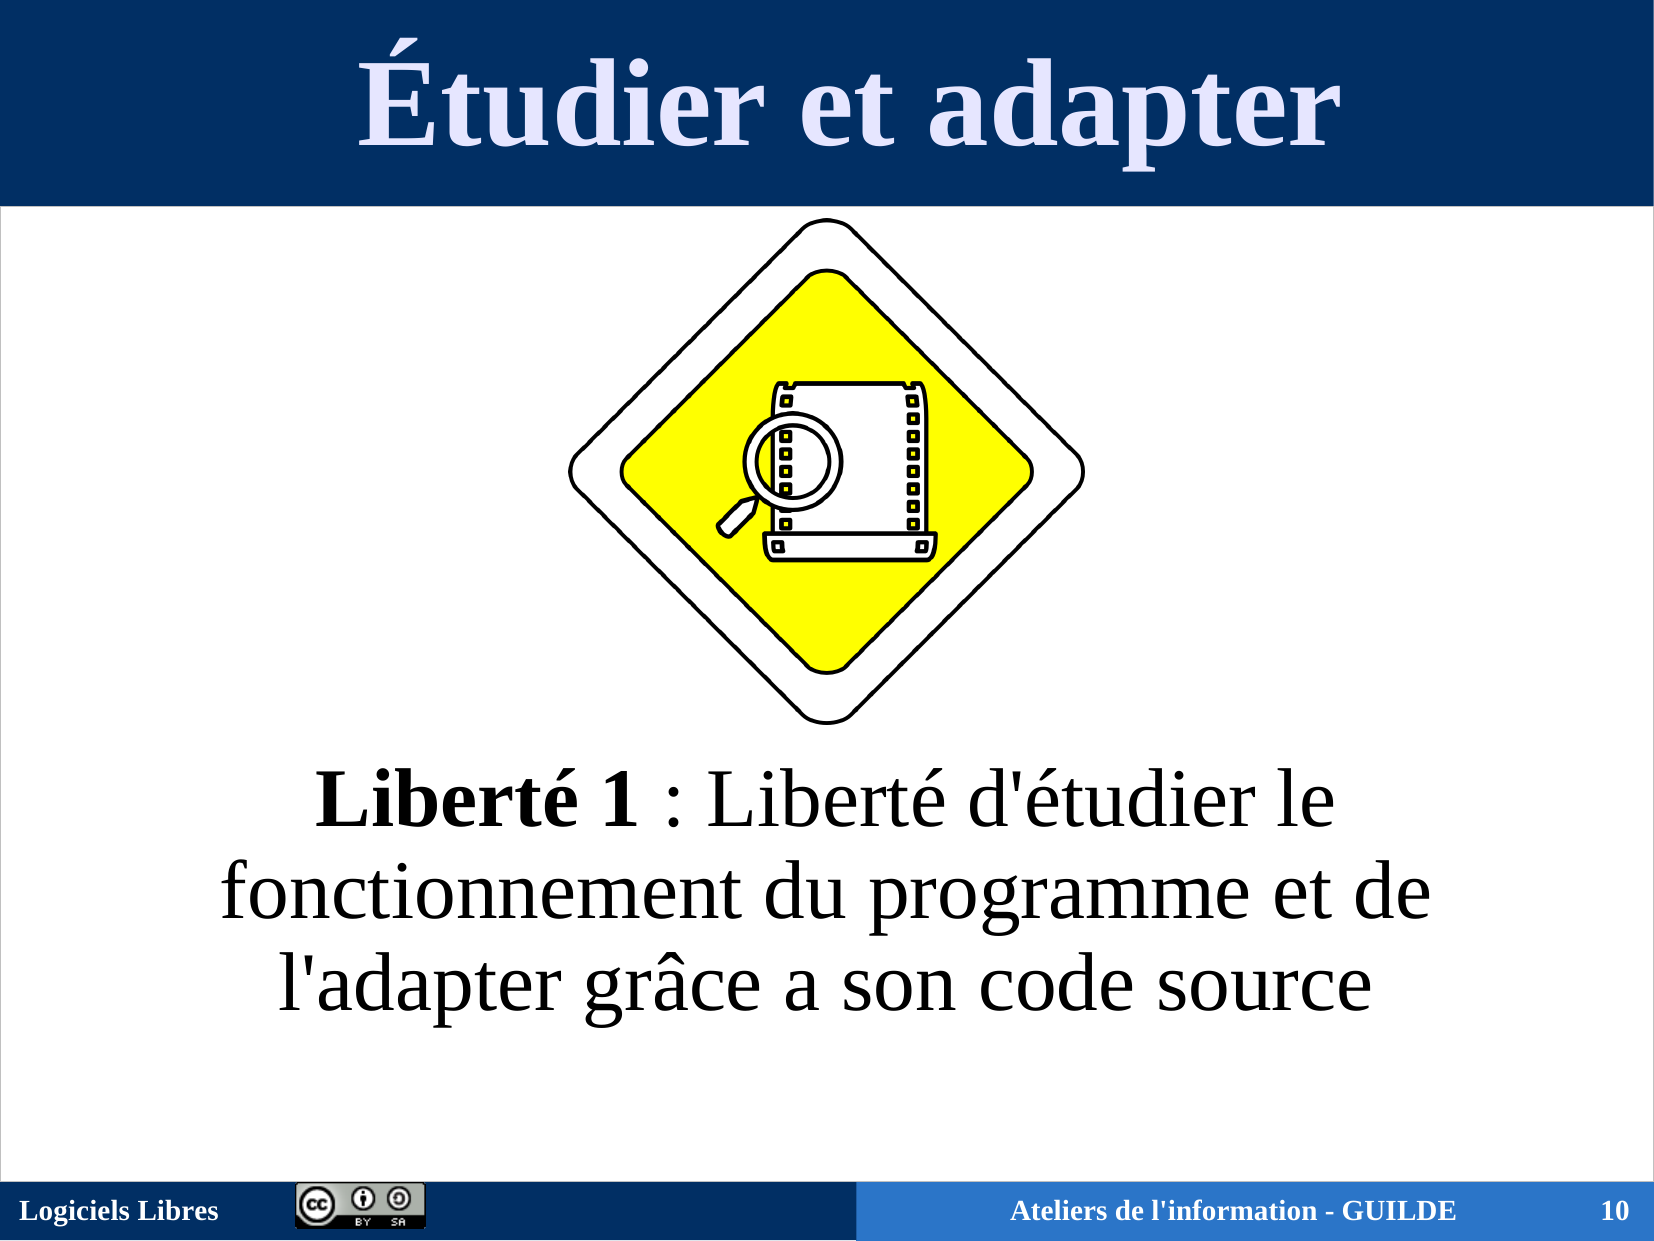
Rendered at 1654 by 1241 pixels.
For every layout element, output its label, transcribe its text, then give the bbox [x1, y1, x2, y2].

picture [295, 1182, 426, 1229]
picture [568, 218, 1085, 725]
text_box Liberté 1 : Liberté d'étudier le fonctionnement du programme et de l'adapter grâce a son code source [111, 751, 1543, 1029]
title Étudier et adapter [76, 0, 1565, 208]
